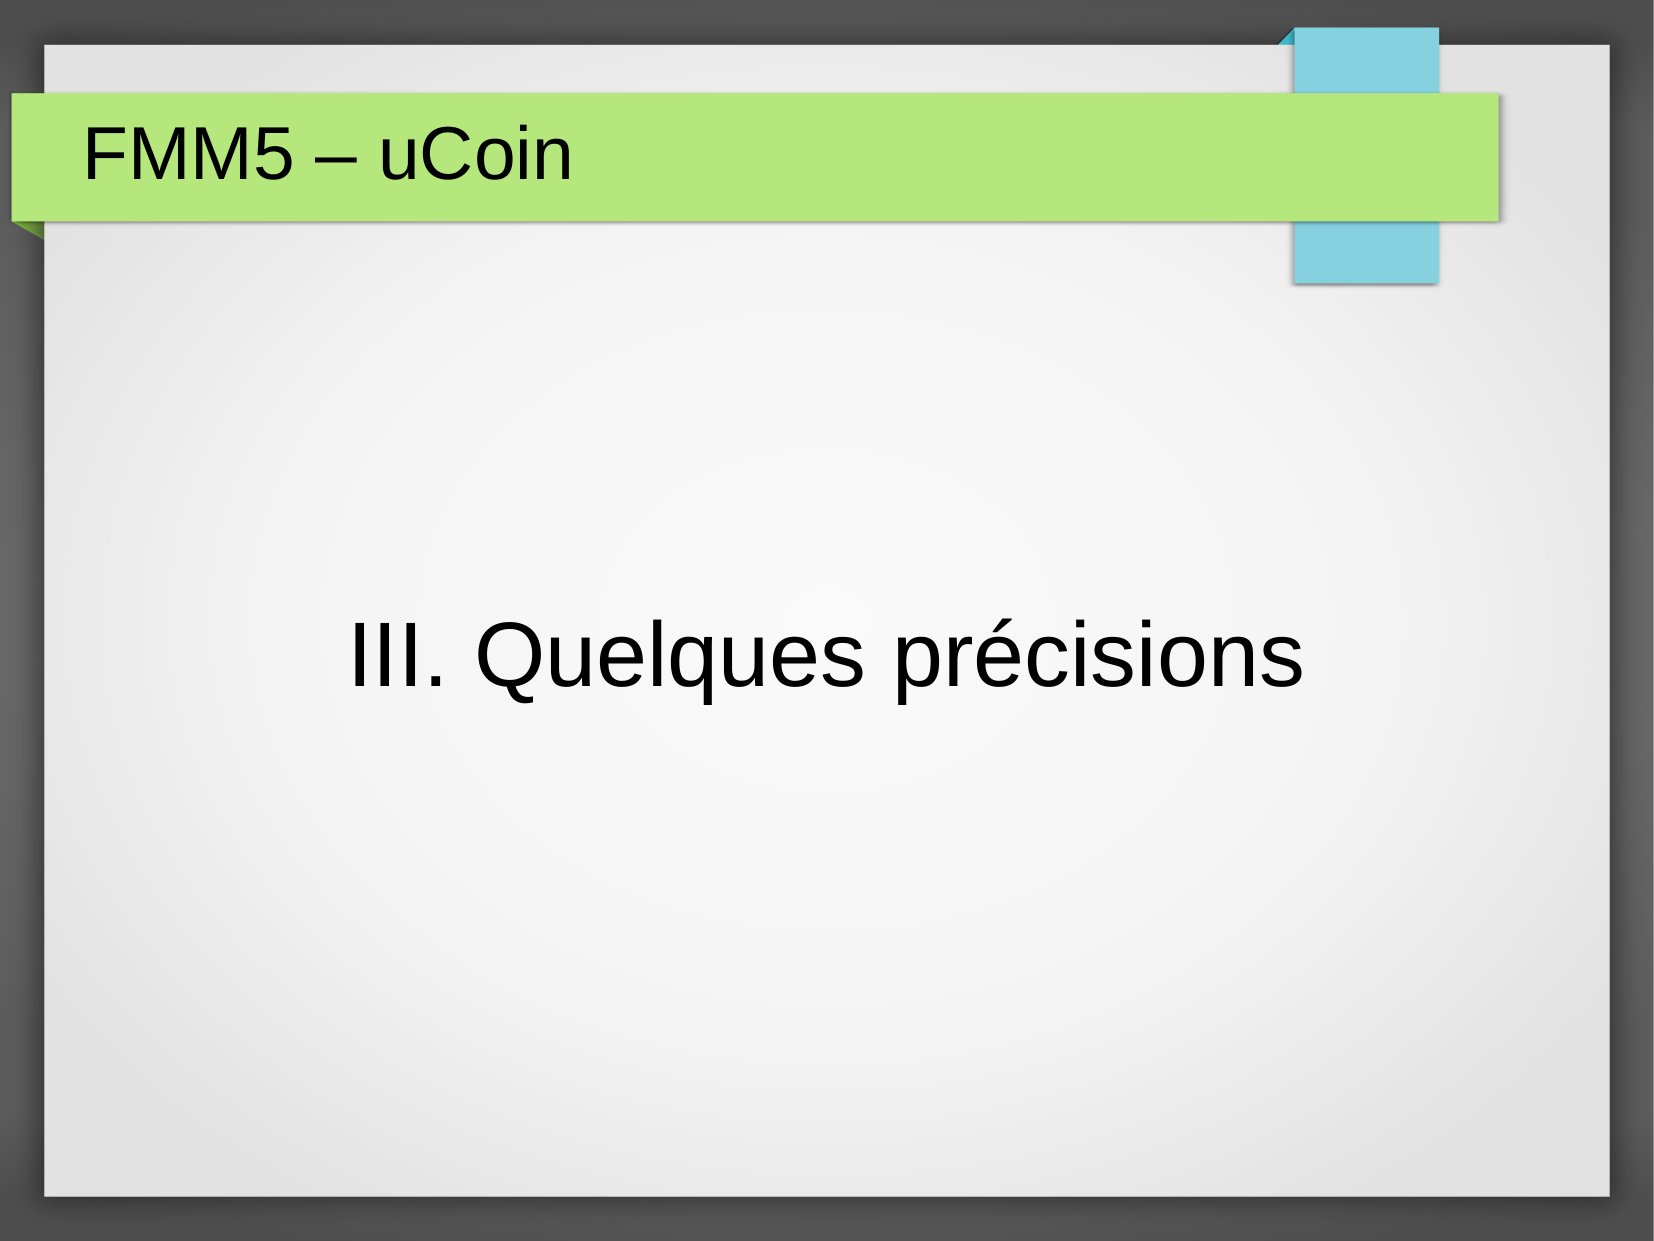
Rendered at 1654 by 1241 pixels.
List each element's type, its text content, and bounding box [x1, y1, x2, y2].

title FMM5 – uCoin [82, 94, 1264, 213]
list III. Quelques précisions [82, 295, 1571, 1015]
picture [0, 0, 1654, 1241]
